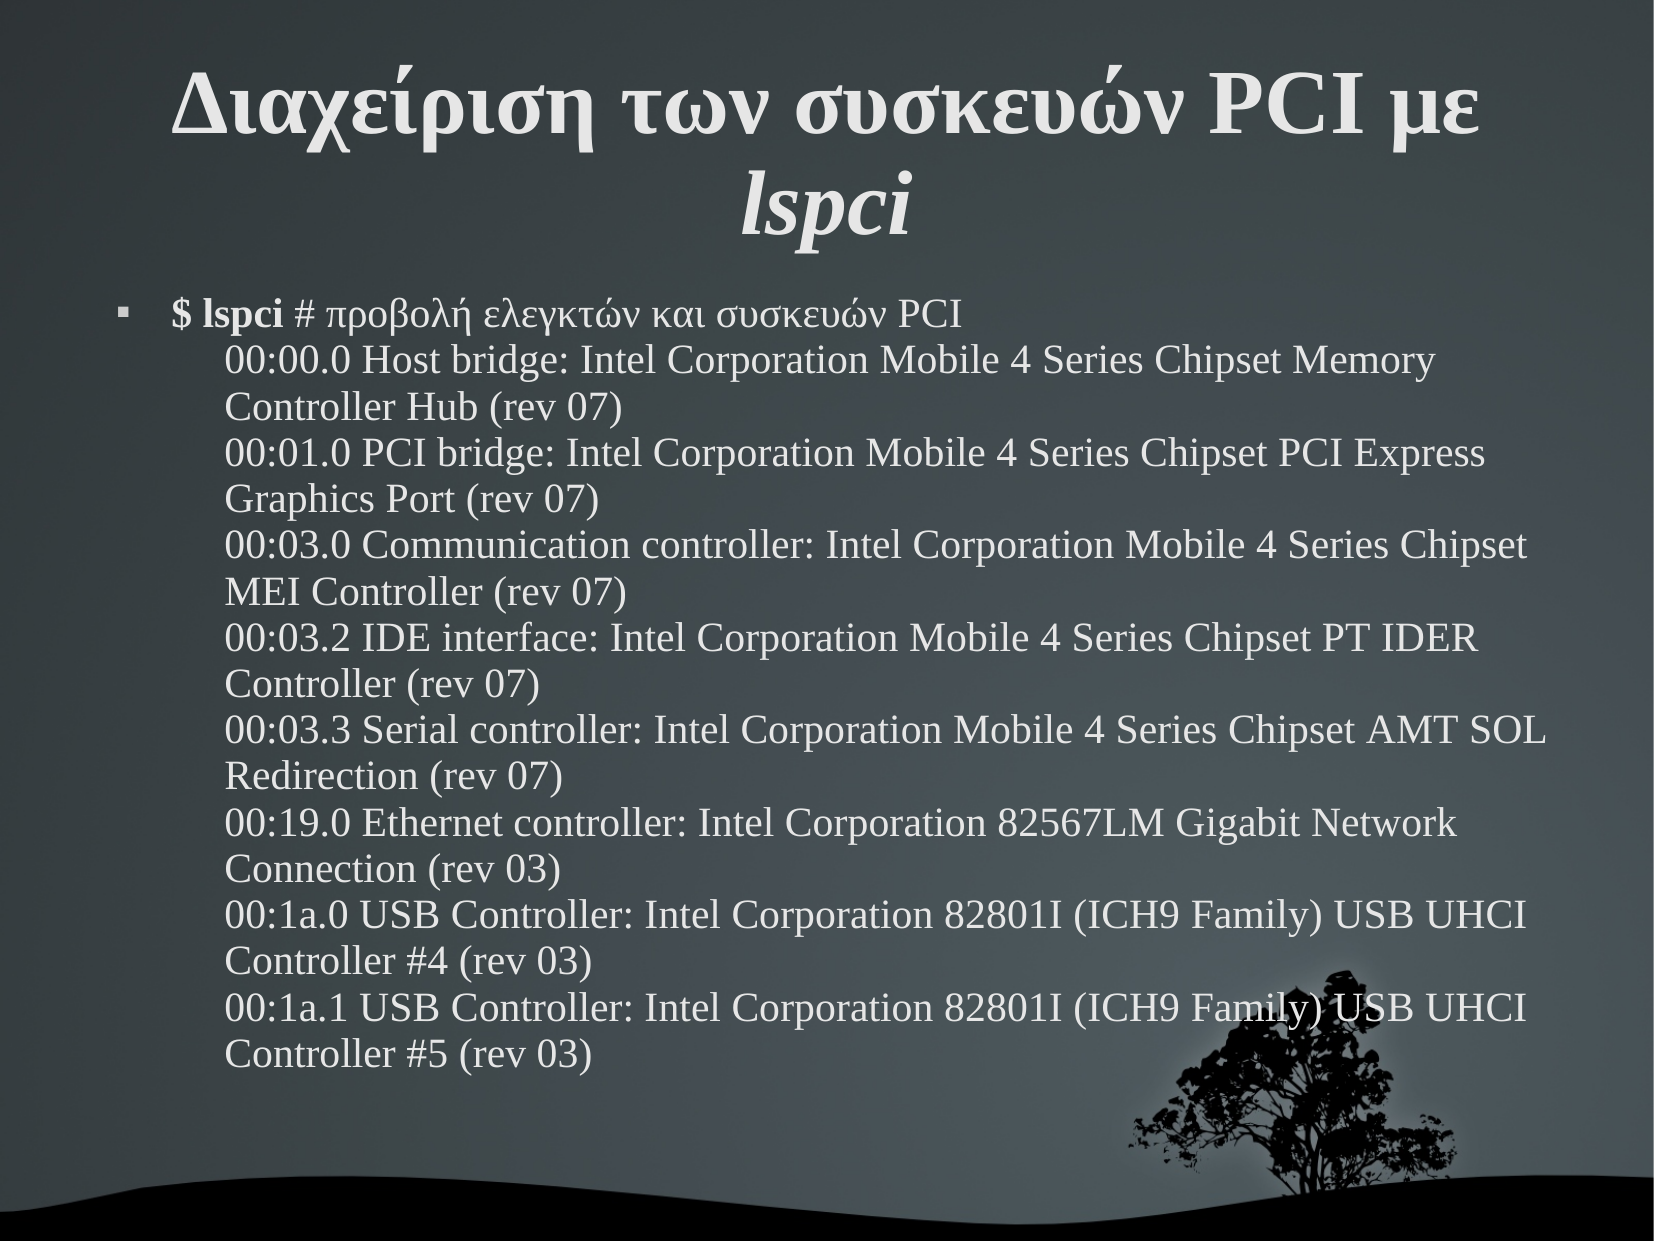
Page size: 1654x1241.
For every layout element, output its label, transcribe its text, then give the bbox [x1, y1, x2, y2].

list $ lspci # προβολή ελεγκτών και συσκευών PCI 00:00.0 Host bridge: Intel Corporation Mobile 4 Series Chipset Memory Controller Hub (rev 07) 00:01.0 PCI bridge: Intel Corporation Mobile 4 Series Chipset PCI Express Graphics Port (rev 07) 00:03.0 Communication controller: Intel Corporation Mobile 4 Series Chipset MEI Controller (rev 07) 00:03.2 IDE interface: Intel Corporation Mobile 4 Series Chipset PT IDER Controller (rev 07) 00:03.3 Serial controller: Intel Corporation Mobile 4 Series Chipset AMT SOL Redirection (rev 07) 00:19.0 Ethernet controller: Intel Corporation 82567LM Gigabit Network Connection (rev 03) 00:1a.0 USB Controller: Intel Corporation 82801I (ICH9 Family) USB UHCI Controller #4 (rev 03) 00:1a.1 USB Controller: Intel Corporation 82801I (ICH9 Family) USB UHCI Controller #5 (rev 03) [82, 290, 1571, 1153]
title Διαχείριση των συσκευών PCI με lspci [82, 33, 1571, 273]
picture [0, 0, 1654, 1241]
